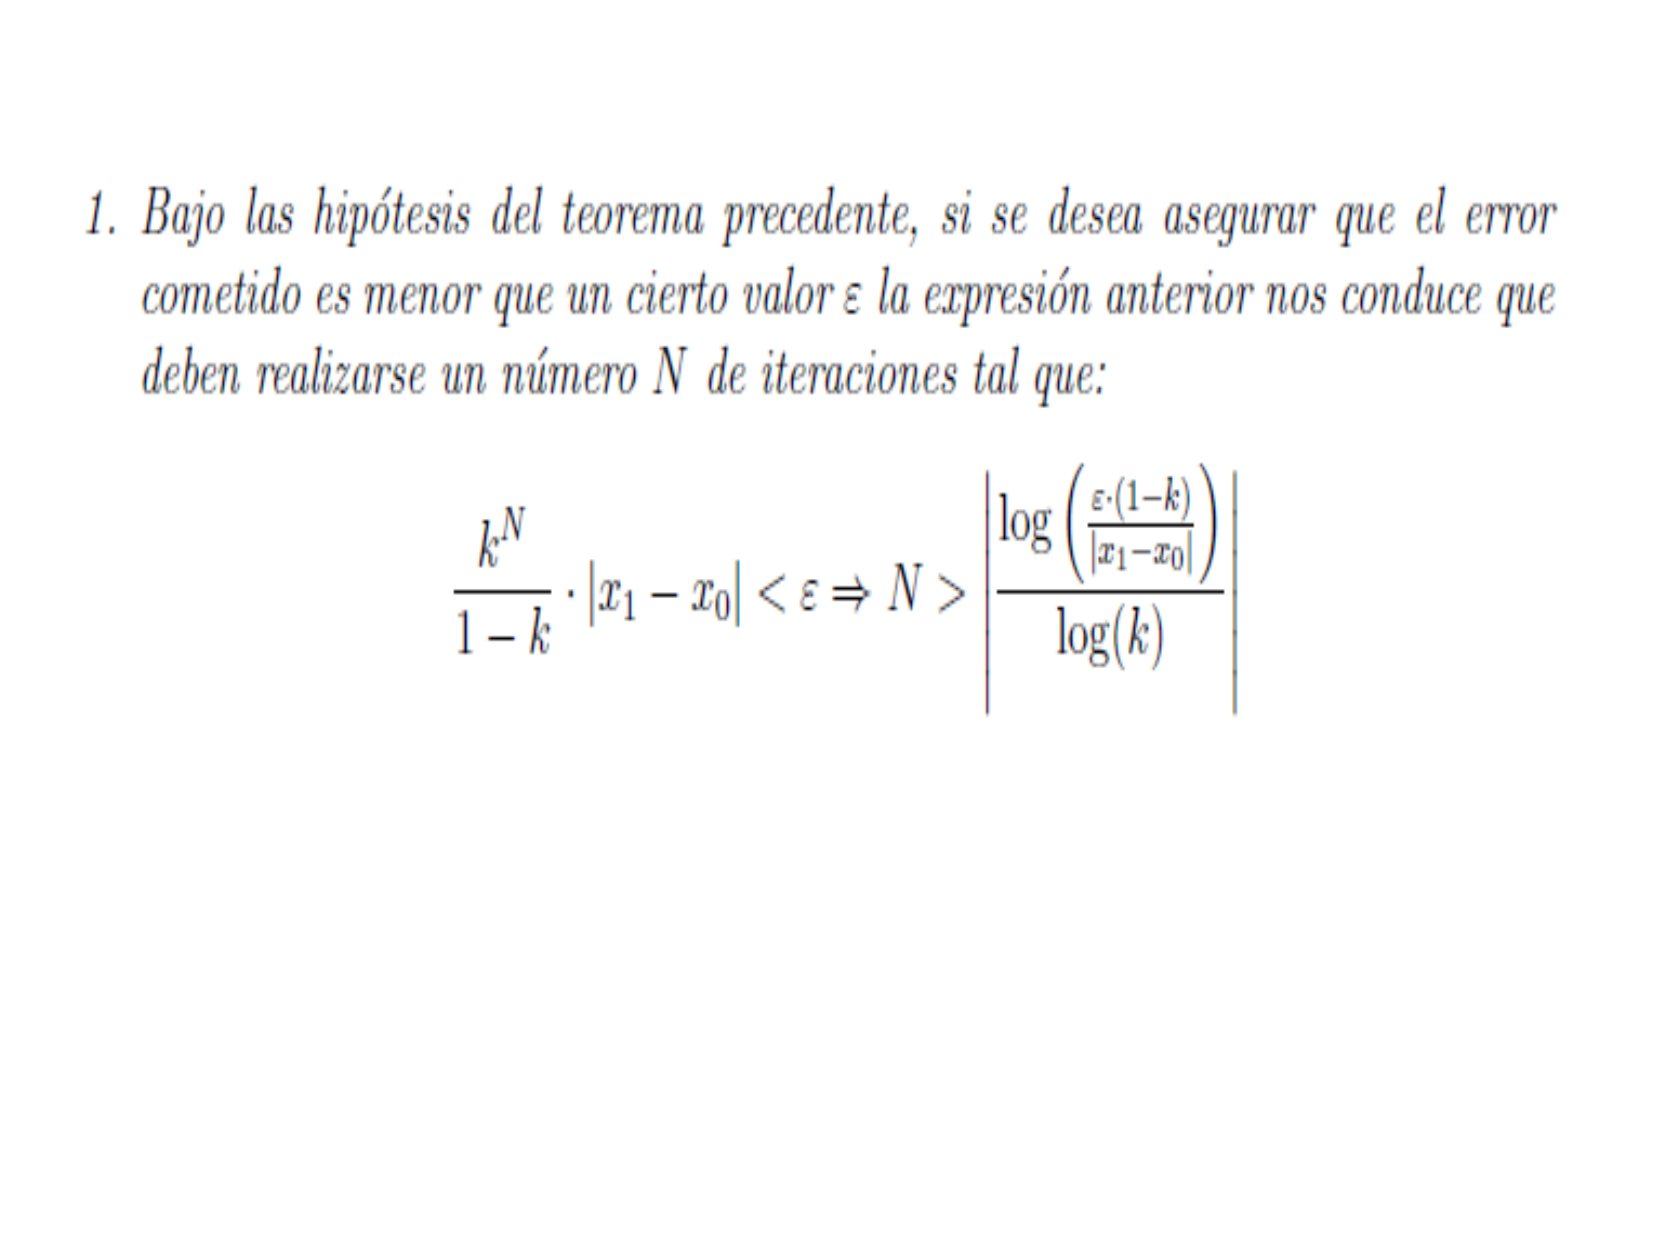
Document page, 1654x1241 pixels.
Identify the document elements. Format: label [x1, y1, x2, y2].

picture [0, 118, 1625, 768]
